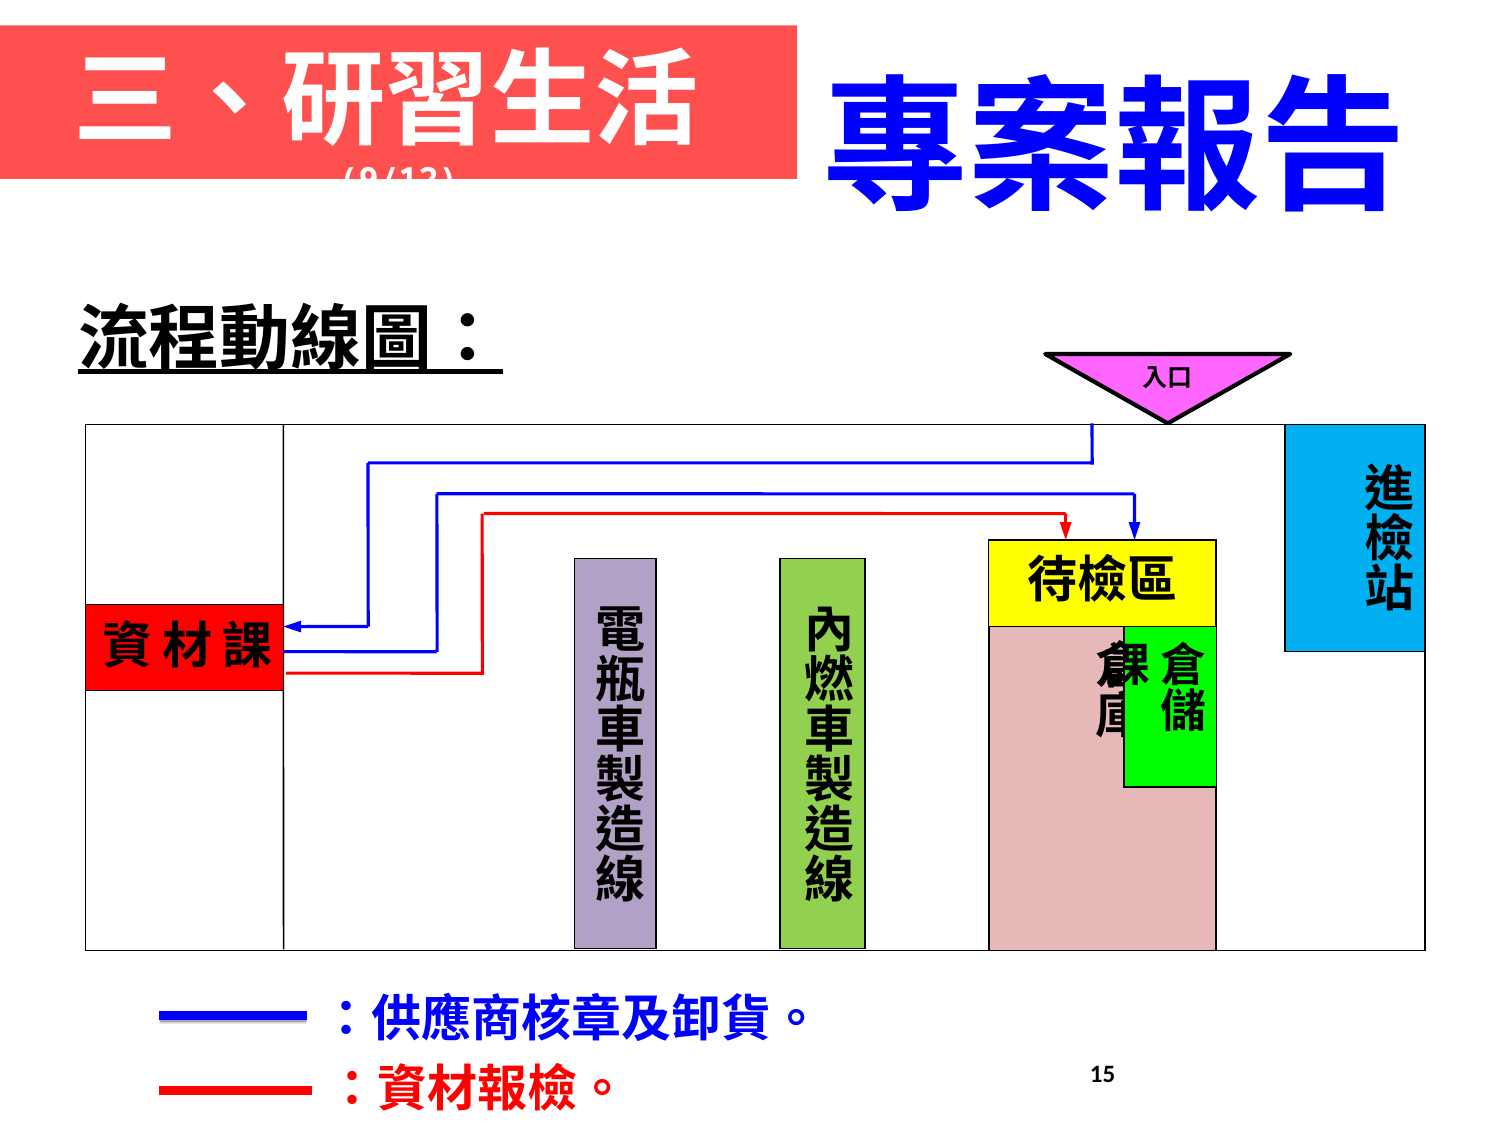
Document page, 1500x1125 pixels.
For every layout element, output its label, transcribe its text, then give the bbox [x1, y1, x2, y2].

title 專案報告 [75, 45, 1426, 233]
text_box 入口 [1045, 353, 1291, 424]
text_box 待檢區 [989, 540, 1216, 627]
text_box 倉儲課 [1124, 627, 1216, 787]
text_box 課材資 [85, 604, 284, 690]
text_box [85, 424, 1090, 625]
text_box 三、研習生活(9/12) [0, 25, 798, 179]
text_box [85, 690, 282, 950]
text_box 內燃車製造線 [780, 558, 865, 949]
text_box 15 [1074, 1042, 1426, 1103]
text_box 流程動線圖： [0, 286, 574, 386]
text_box [285, 496, 1134, 950]
text_box 倉庫 [989, 627, 1216, 950]
text_box 電瓶車製造線 [574, 558, 656, 949]
text_box ：資材報檢。 [13, 1049, 723, 1124]
text_box [285, 424, 1425, 950]
text_box ：供應商核章及卸貨。 [307, 979, 837, 1055]
text_box 進檢站 [1285, 424, 1425, 652]
